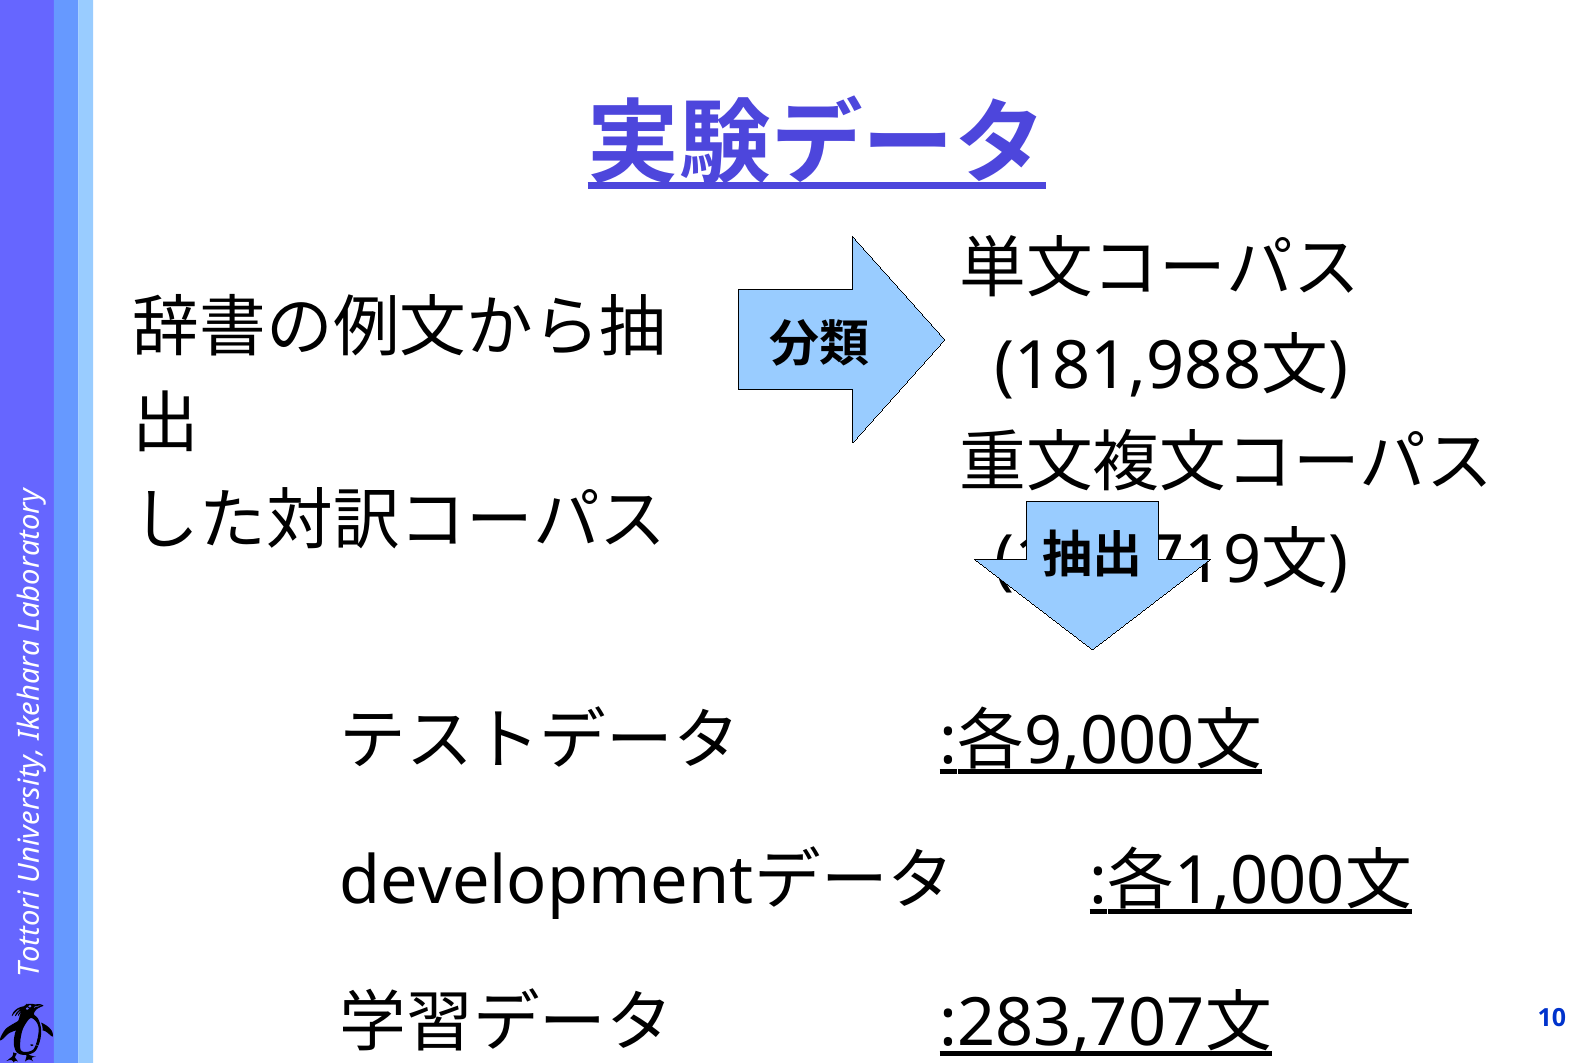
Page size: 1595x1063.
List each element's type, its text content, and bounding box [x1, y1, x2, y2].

text_box 単文コーパス (181,988文) 重文複文コーパス (121,719文) [944, 206, 1595, 489]
text_box 抽出 [974, 501, 1211, 650]
text_box テストデータ :各9,000文 developmentデータ :各1,000文 学習データ :283,707文 [324, 679, 1595, 1063]
text_box 分類 [738, 236, 945, 443]
title 実験データ [92, 24, 1542, 247]
text_box 辞書の例文から抽出 した対訳コーパス [118, 265, 739, 414]
